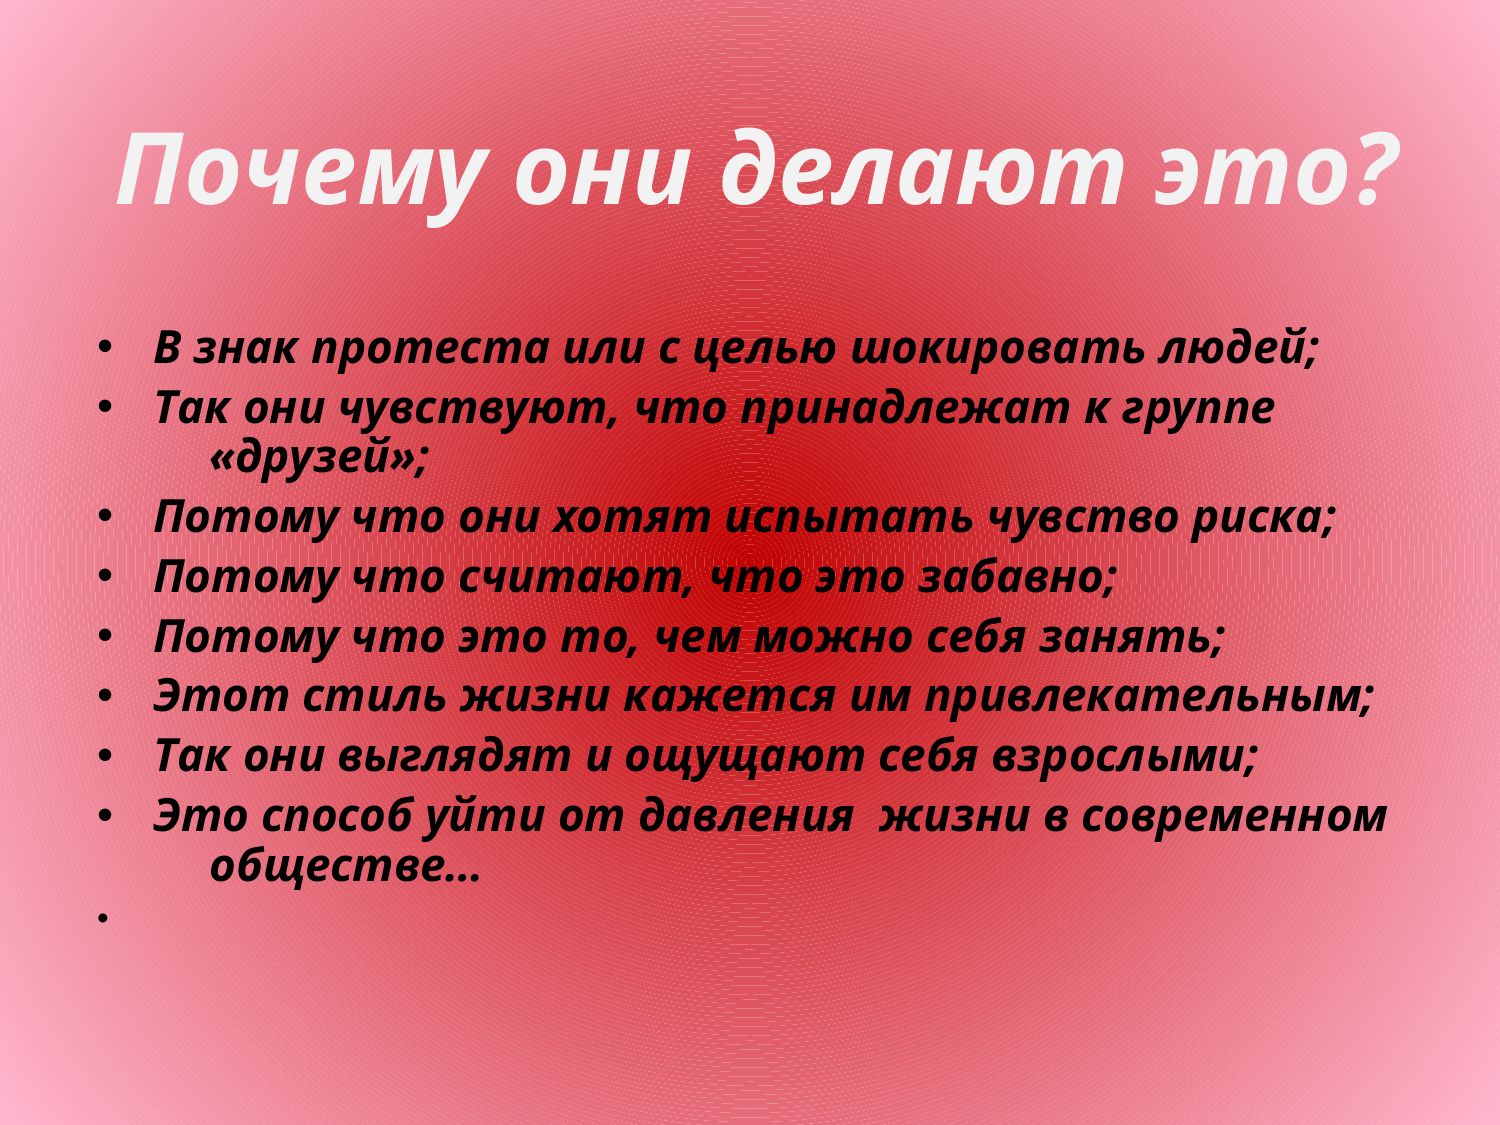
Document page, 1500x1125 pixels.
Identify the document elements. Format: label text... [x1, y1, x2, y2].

title Почему они делают это? [82, 46, 1433, 282]
list В знак протеста или с целью шокировать людей; Так они чувствуют, что принадлежат к группе «друзей»; Потому что они хотят испытать чувство риска; Потому что считают, что это забавно; Потому что это то, чем можно себя занять; Этот стиль жизни кажется им привлекательным; Так они выглядят и ощущают себя взрослыми; Это способ уйти от давления жизни в современном обществе… [82, 316, 1433, 1059]
